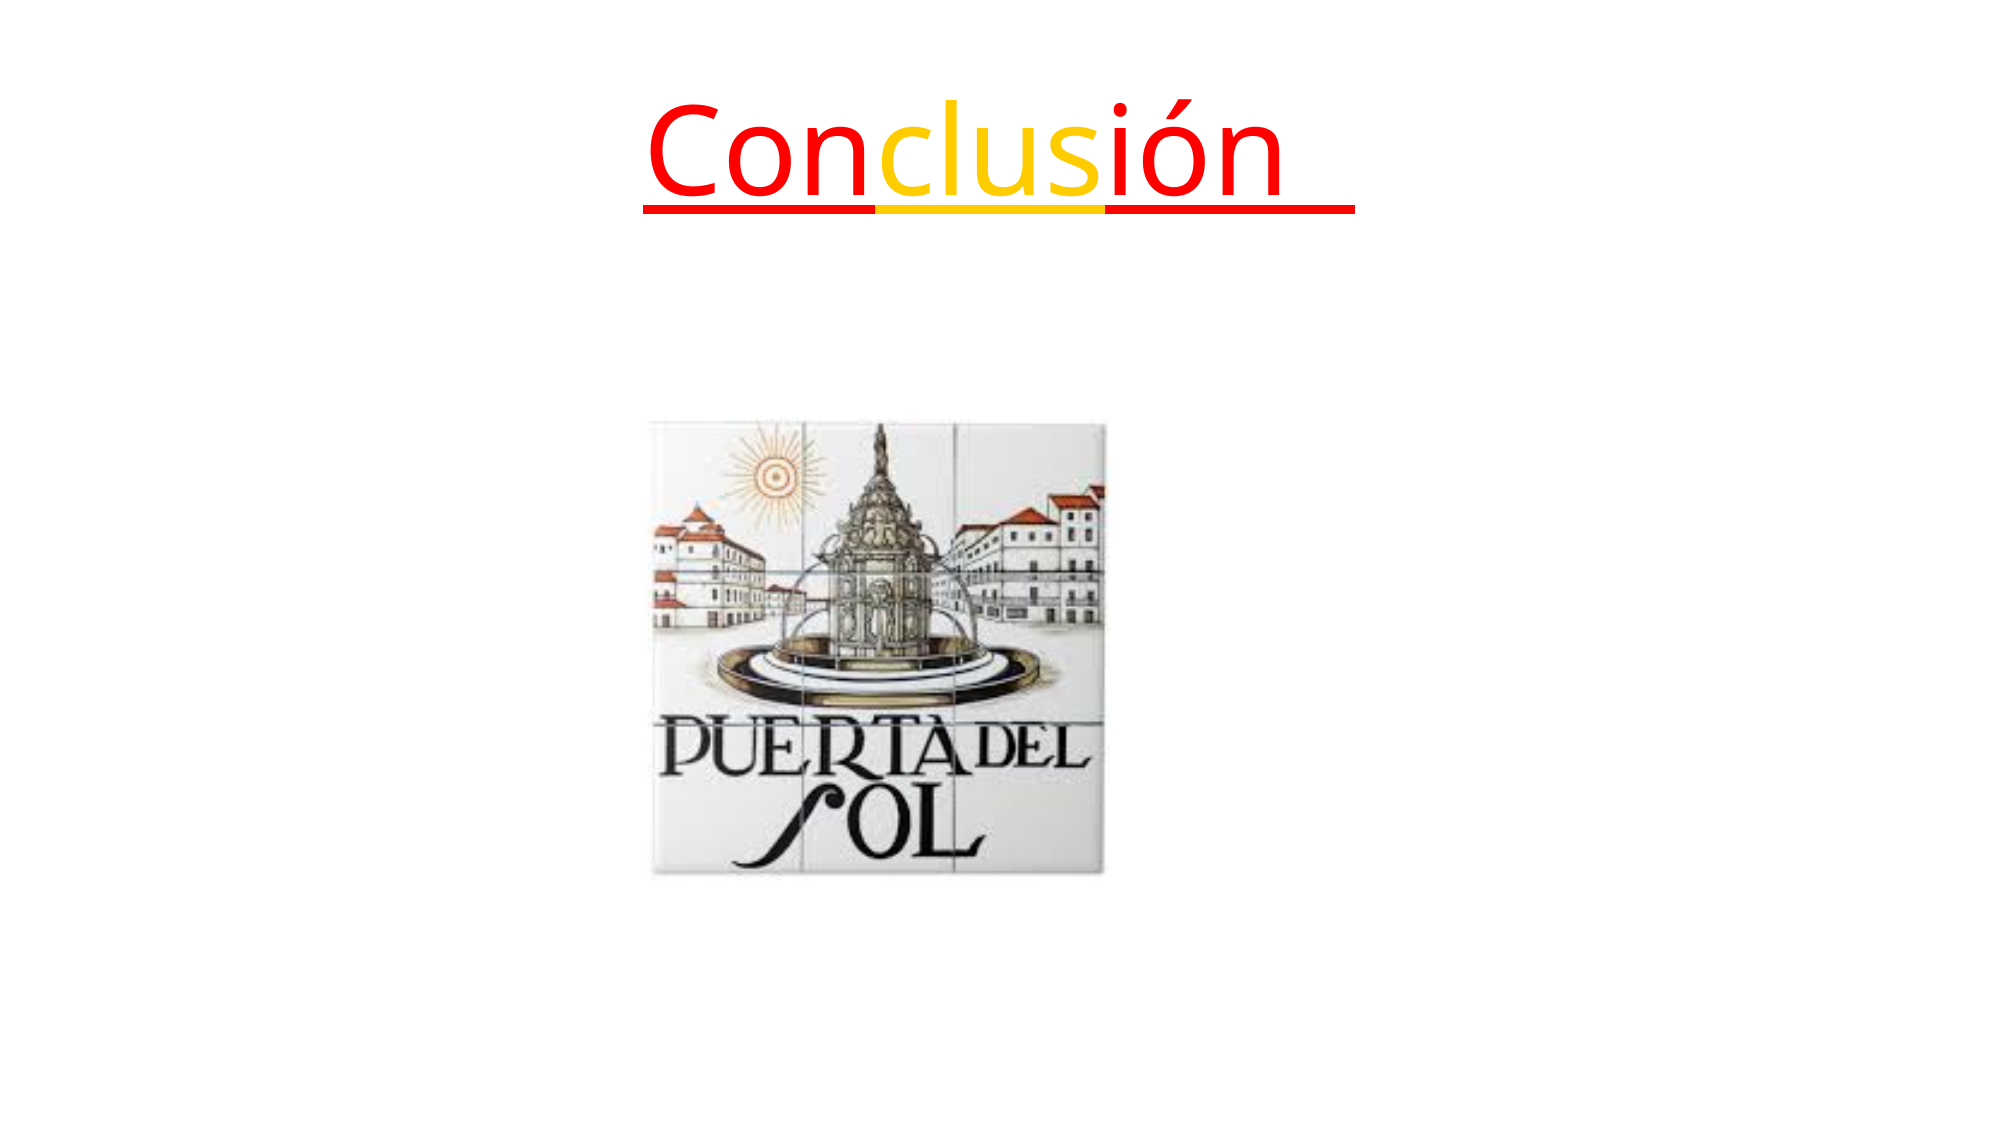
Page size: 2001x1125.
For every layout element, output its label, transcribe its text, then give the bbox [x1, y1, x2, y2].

picture [610, 381, 1151, 922]
title Conclusión [201, 80, 1927, 298]
